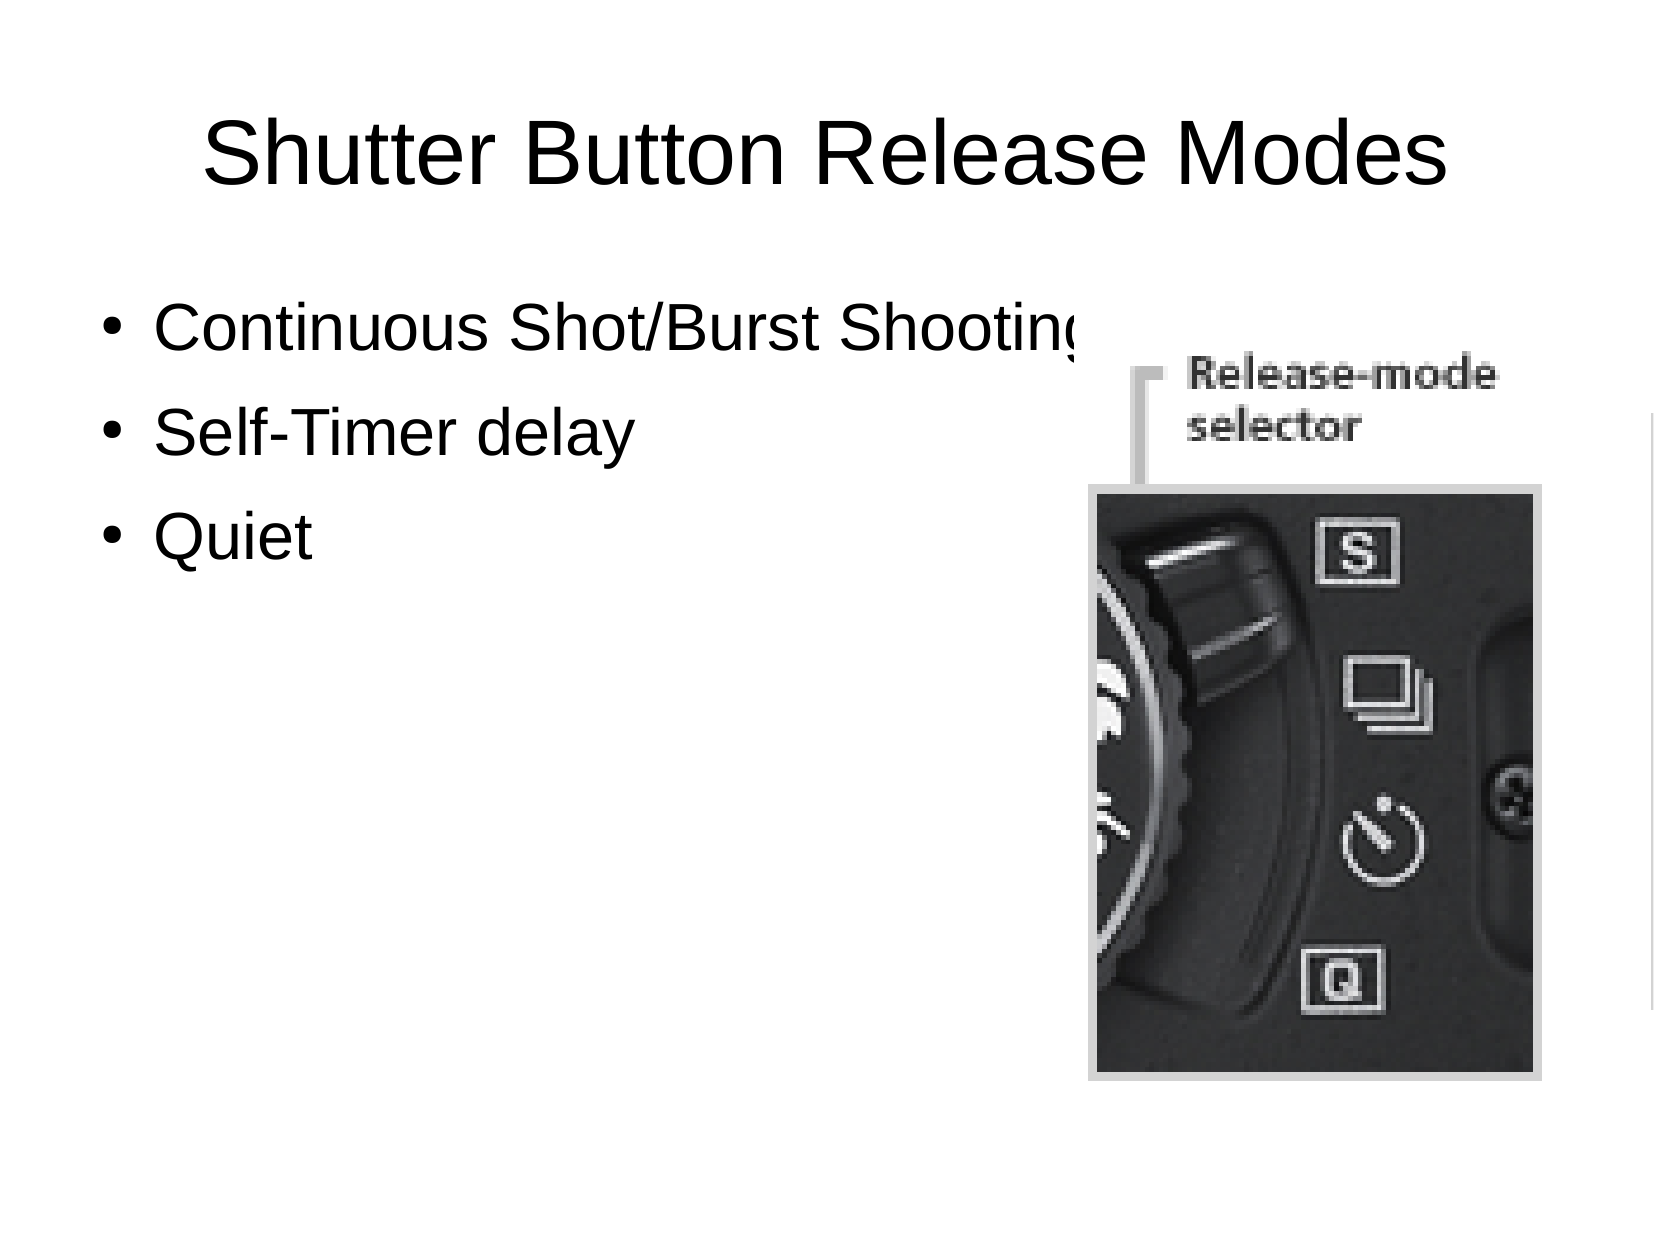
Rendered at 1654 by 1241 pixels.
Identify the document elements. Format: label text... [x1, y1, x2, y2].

list Continuous Shot/Burst Shooting Self-Timer delay Quiet [82, 290, 1571, 1010]
picture [1074, 314, 1654, 1096]
title Shutter Button Release Modes [82, 49, 1571, 257]
